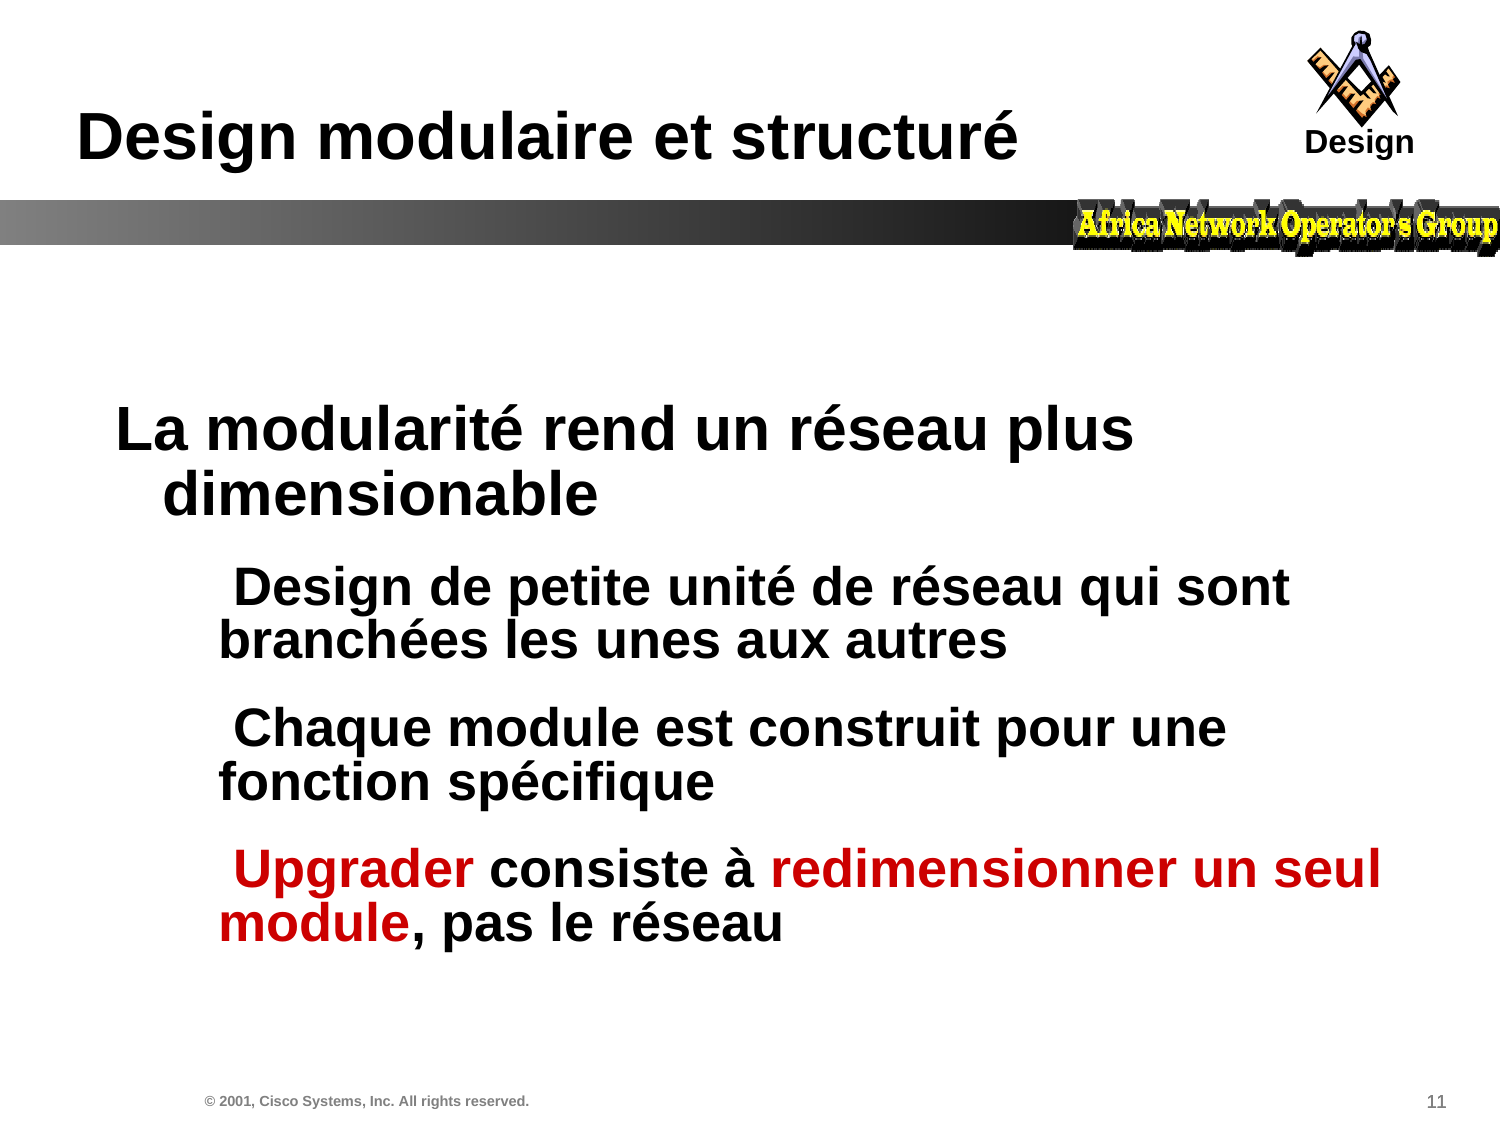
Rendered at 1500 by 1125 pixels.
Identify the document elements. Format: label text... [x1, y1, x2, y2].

title Design modulaire et structuré [62, 41, 1314, 180]
picture [1307, 29, 1402, 118]
list La modularité rend un réseau plus dimensionable Design de petite unité de réseau qui sont branchées les unes aux autres Chaque module est construit pour une fonction spécifique Upgrader consiste à redimensionner un seul module, pas le réseau [74, 322, 1424, 1029]
text_box Design [1292, 118, 1428, 168]
picture [1070, 180, 1500, 275]
